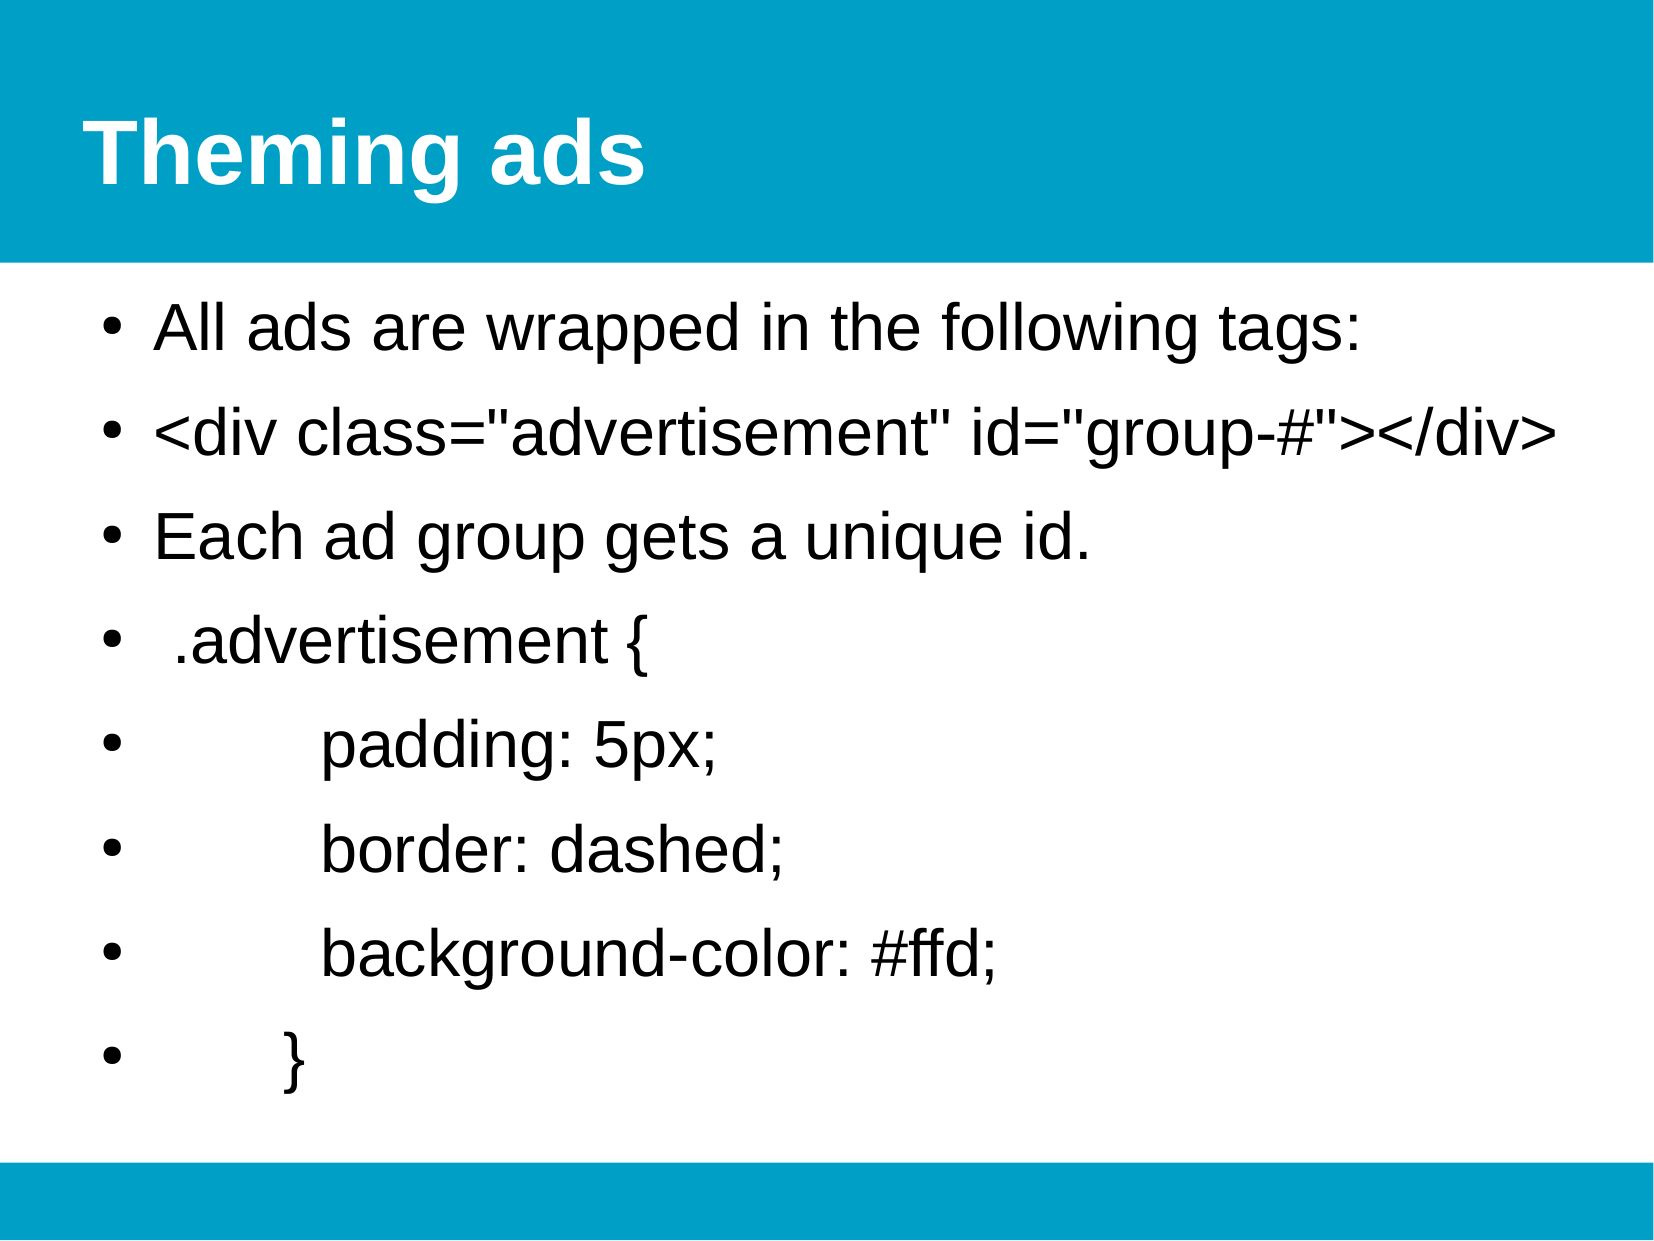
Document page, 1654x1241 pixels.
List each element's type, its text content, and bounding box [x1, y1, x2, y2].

list All ads are wrapped in the following tags: <div class="advertisement" id="group-#"></div> Each ad group gets a unique id. .advertisement { padding: 5px; border: dashed; background-color: #ffd; } [82, 290, 1571, 1096]
title Theming ads [82, 56, 1571, 250]
